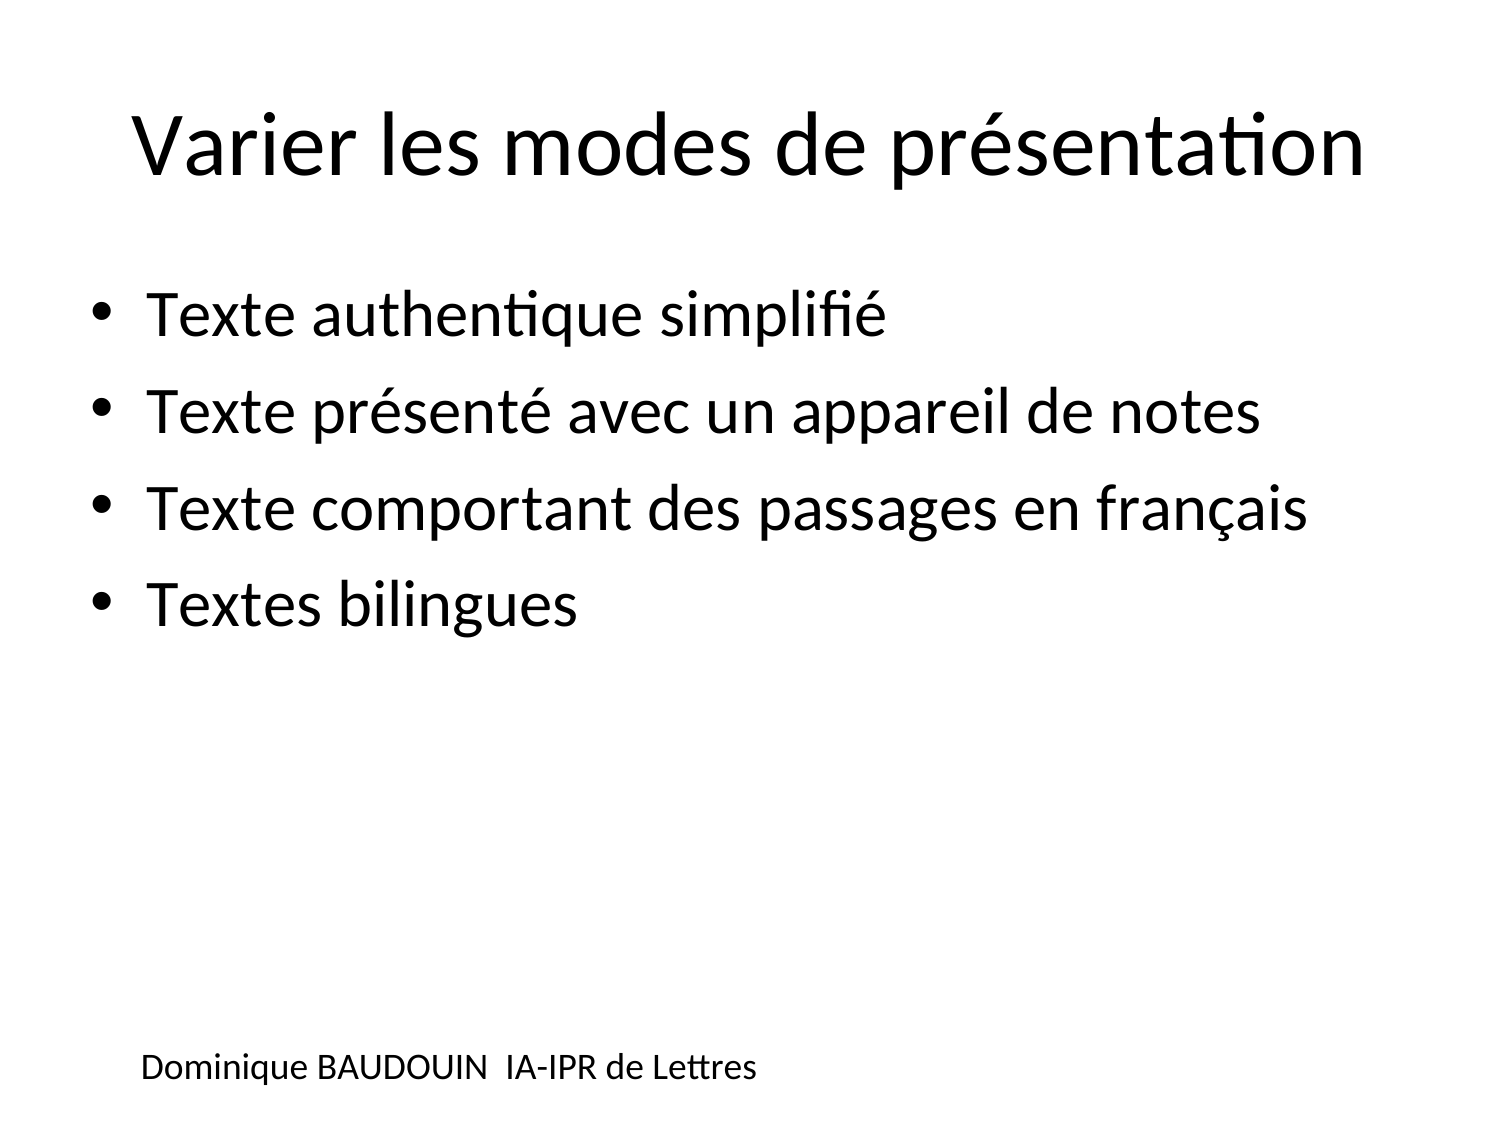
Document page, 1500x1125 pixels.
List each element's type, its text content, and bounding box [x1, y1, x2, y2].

title Varier les modes de présentation [75, 21, 1426, 257]
text_box Dominique BAUDOUIN IA-IPR de Lettres [126, 1034, 773, 1095]
list Texte authentique simplifié Texte présenté avec un appareil de notes Texte comportant des passages en français Textes bilingues [75, 262, 1426, 1005]
